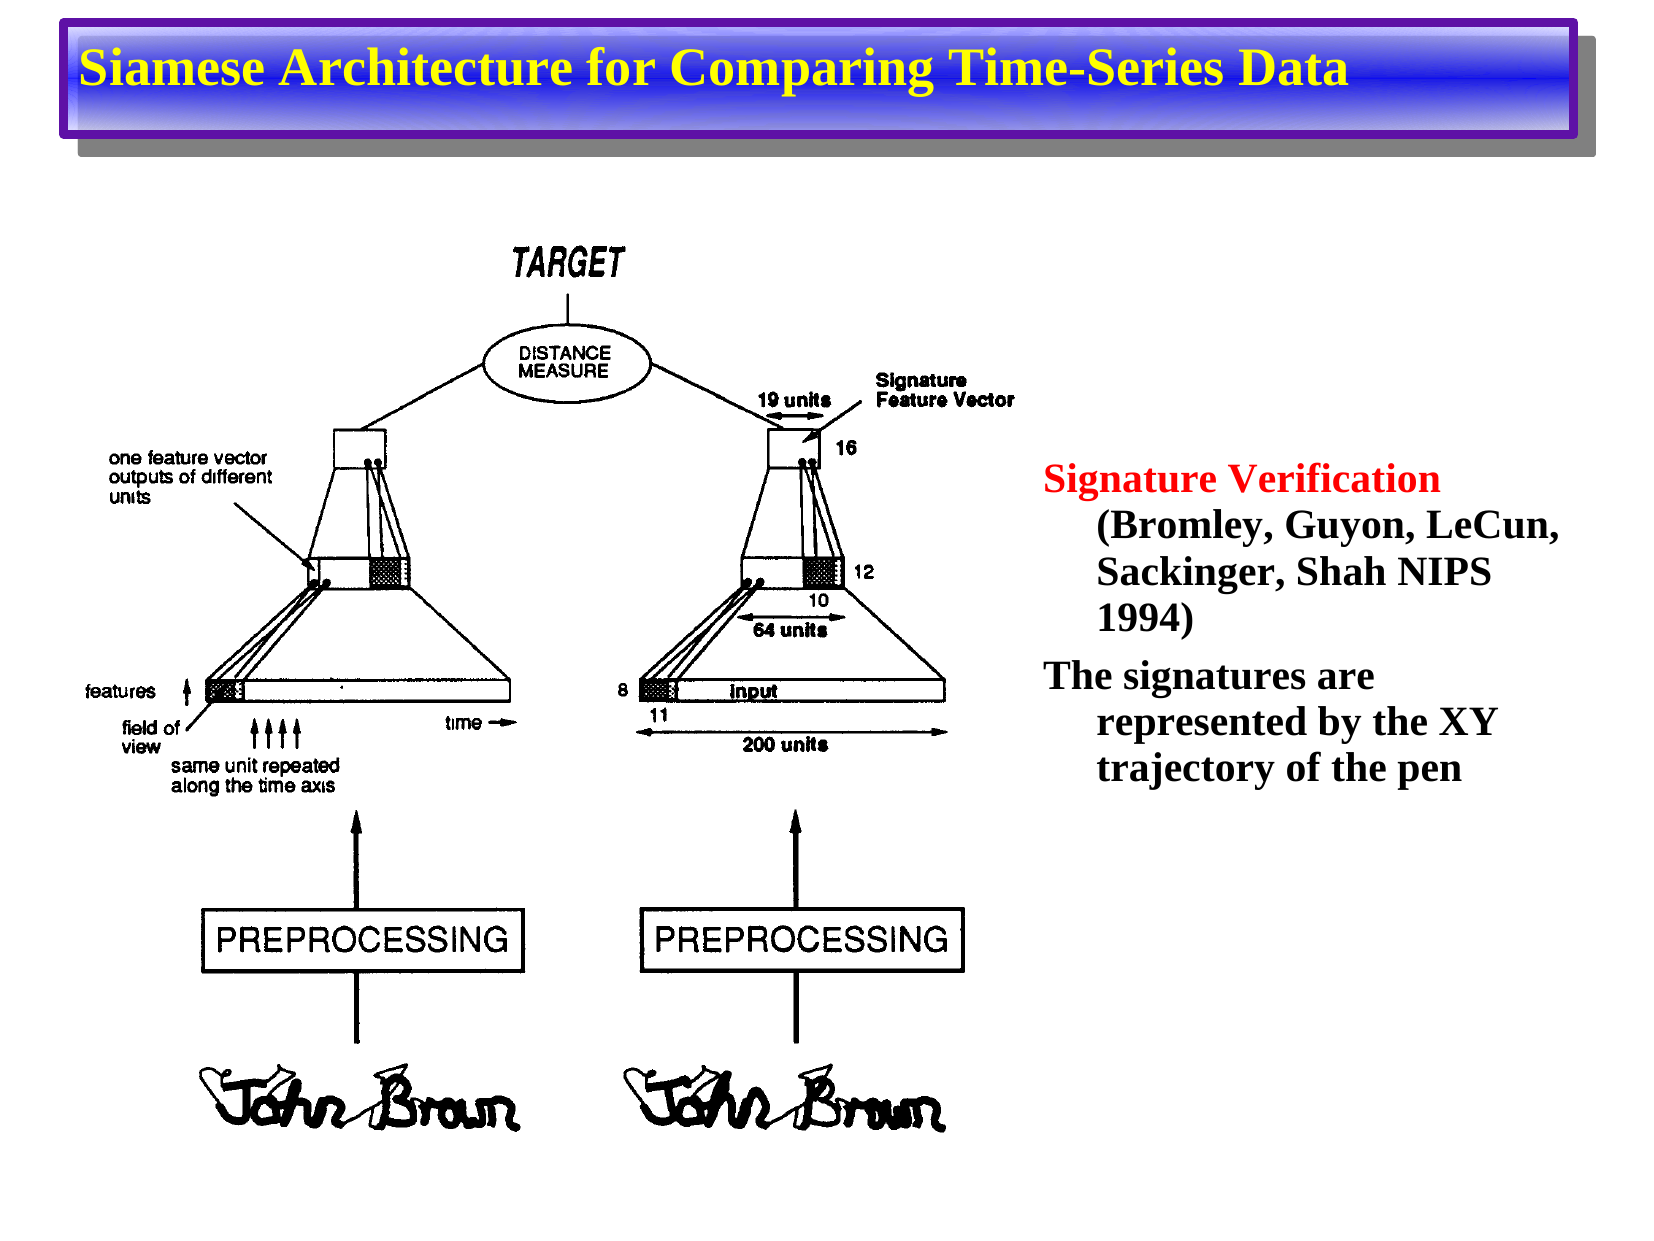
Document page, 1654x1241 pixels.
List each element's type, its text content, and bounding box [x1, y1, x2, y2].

picture [8, 174, 1090, 1183]
text_box Siamese Architecture for Comparing Time-Series Data [63, 22, 1574, 135]
text_box Signature Verification (Bromley, Guyon, LeCun, Sackinger, Shah NIPS 1994) The signatures are represented by the XY trajectory of the pen [1043, 455, 1586, 968]
